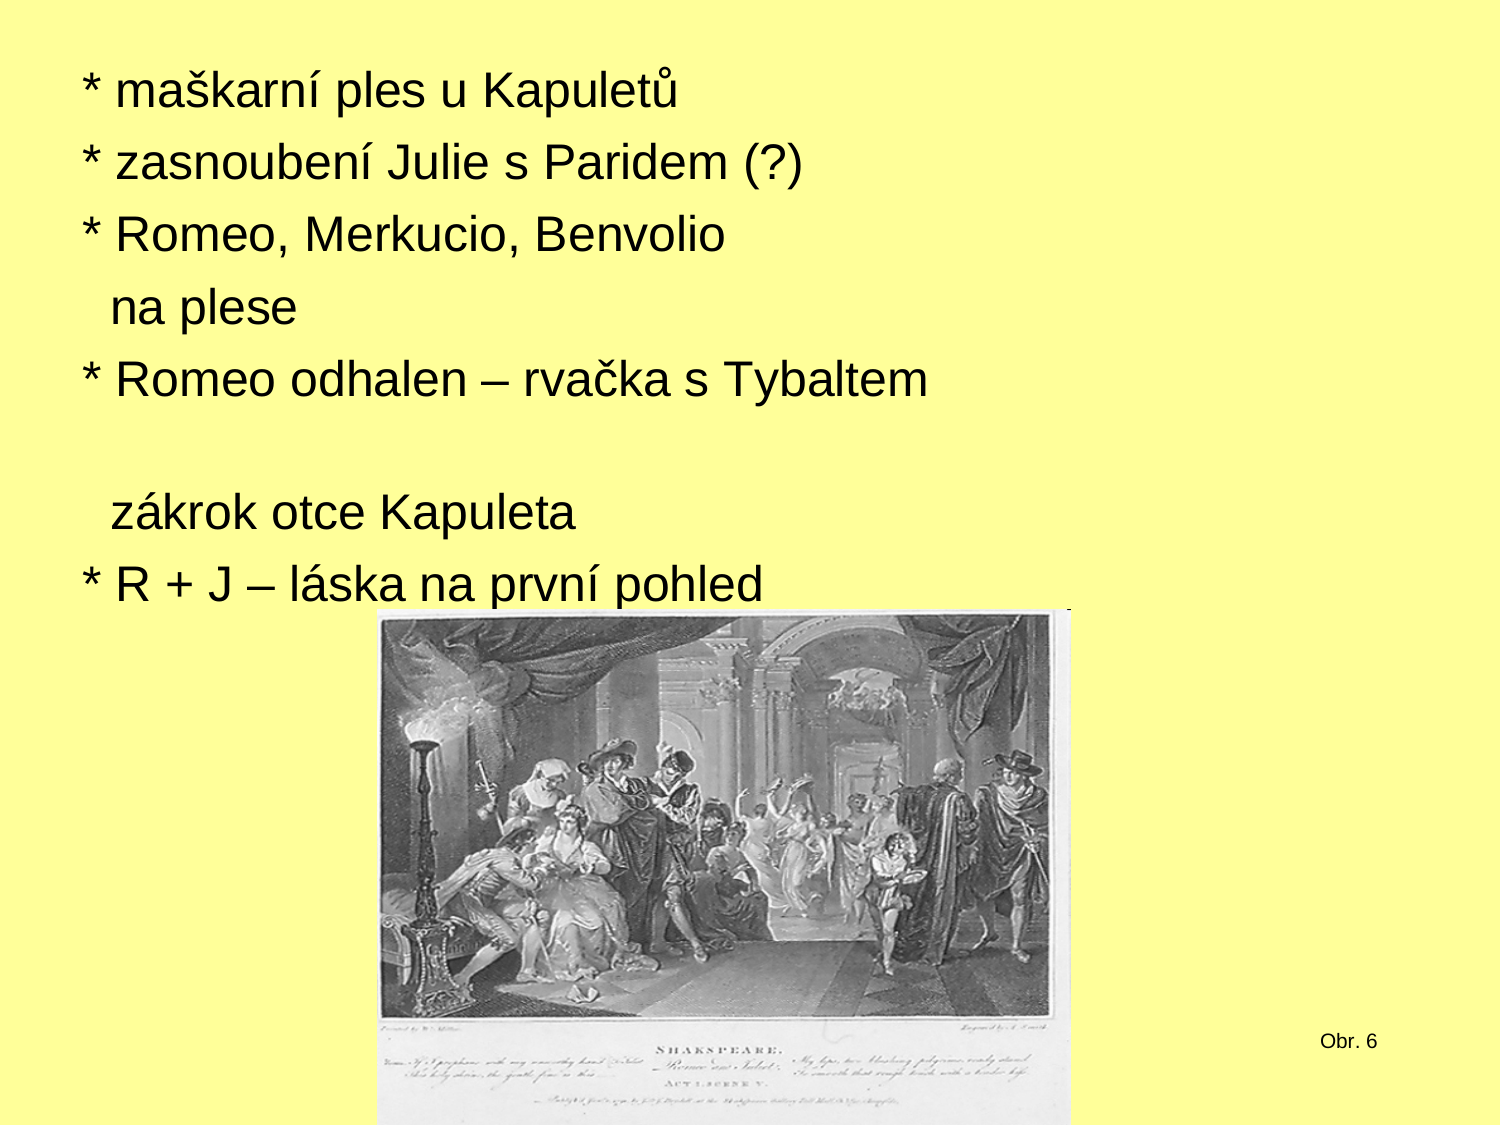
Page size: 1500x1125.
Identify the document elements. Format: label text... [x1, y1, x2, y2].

picture [377, 609, 1071, 1125]
text_box Obr. 6 [1305, 1020, 1464, 1061]
list * maškarní ples u Kapuletů * zasnoubení Julie s Paridem (?) * Romeo, Merkucio, Benvolio na plese * Romeo odhalen – rvačka s Tybaltem zákrok otce Kapuleta * R + J – láska na první pohled [67, 49, 946, 620]
